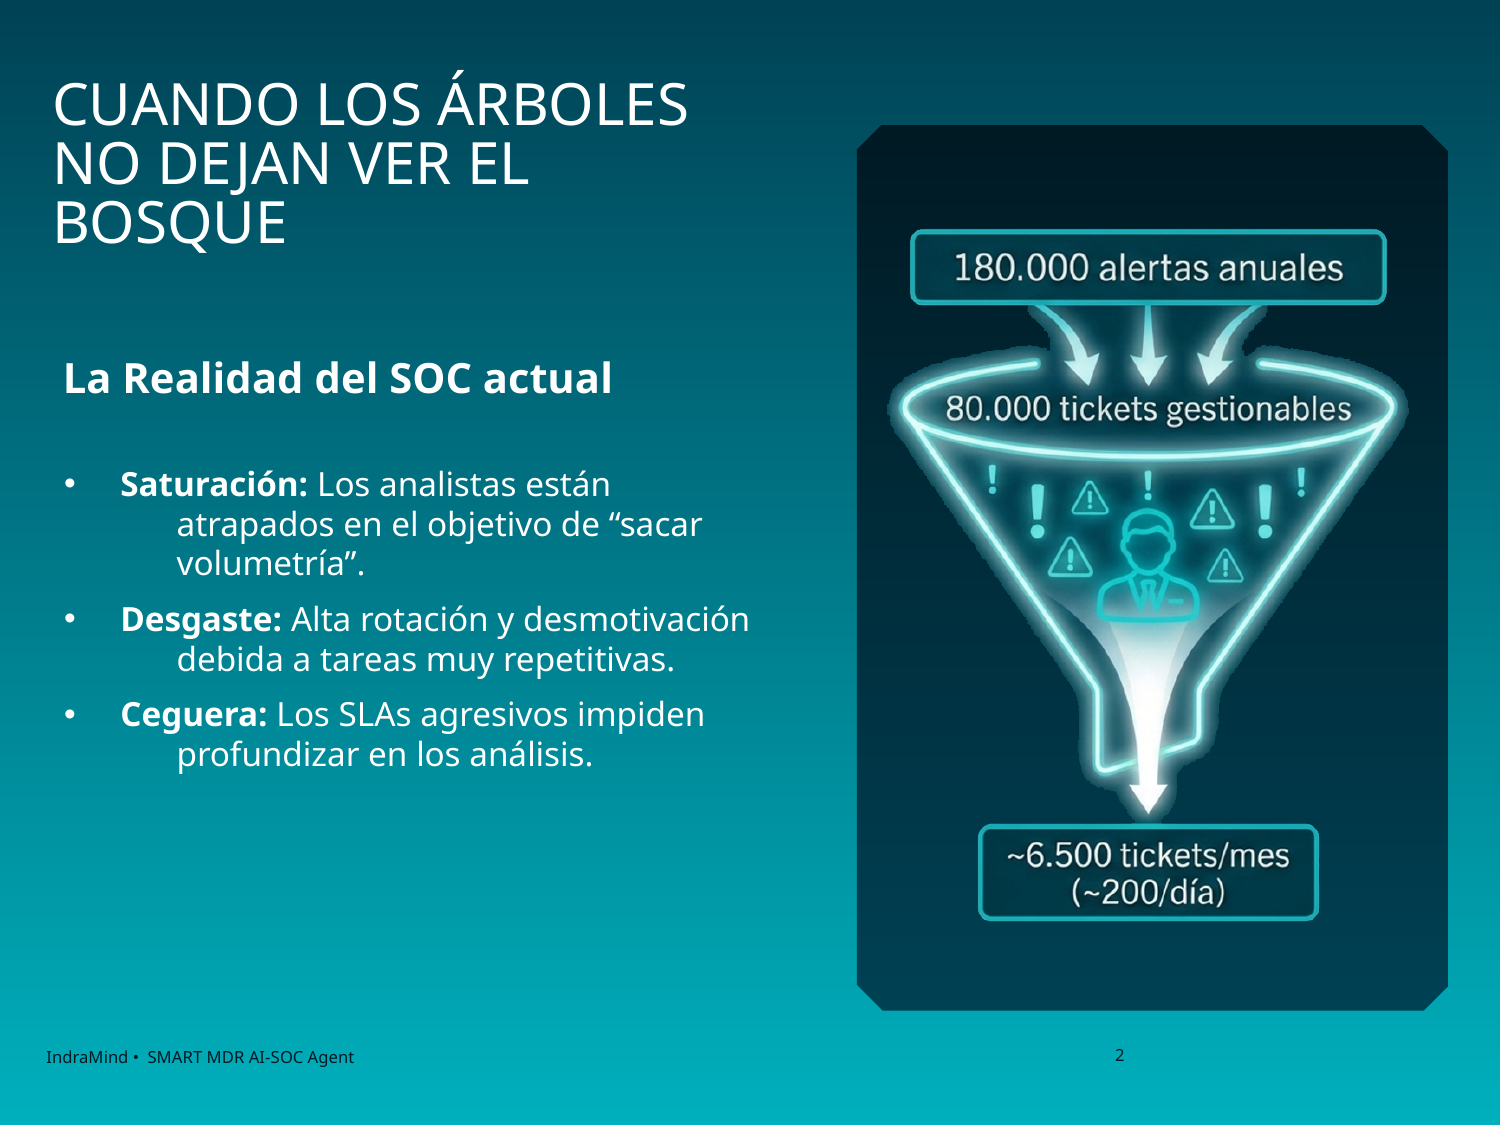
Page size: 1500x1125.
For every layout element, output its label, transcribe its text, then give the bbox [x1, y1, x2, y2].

text_box La Realidad del SOC actual [62, 351, 750, 402]
picture [878, 189, 1424, 921]
text_box [856, 125, 1449, 1011]
footer IndraMind • SMART MDR AI-SOC Agent [46, 1026, 543, 1087]
text_box Saturación: Los analistas están atrapados en el objetivo de “sacar volumetría”. Desgaste: Alta rotación y desmotivación debida a tareas muy repetitivas. Ceguera: Los SLAs agresivos impiden profundizar en los análisis. [64, 462, 778, 878]
slide_number 2 [1114, 1026, 1453, 1087]
text_box CUANDO LOS ÁRBOLES NO DEJAN VER EL BOSQUE [52, 77, 739, 258]
